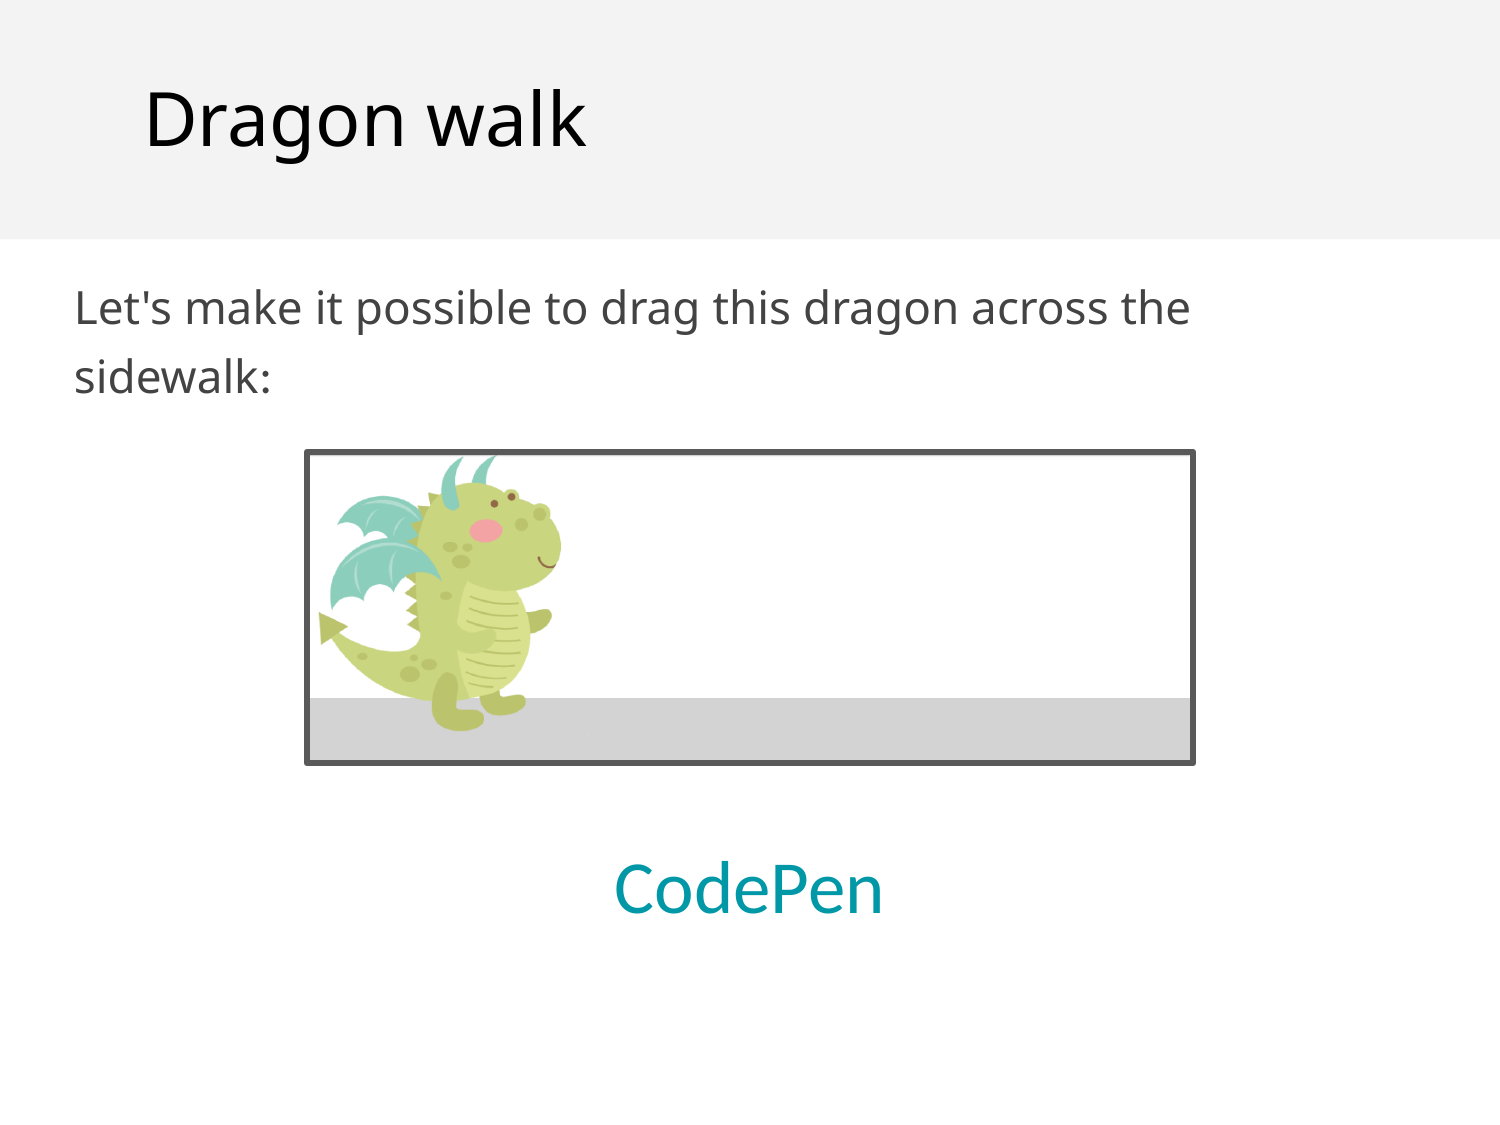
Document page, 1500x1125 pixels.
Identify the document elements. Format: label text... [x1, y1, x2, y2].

list CodePen [128, 810, 1372, 1010]
picture [309, 454, 1191, 760]
title Dragon walk [128, 56, 1372, 183]
list Let's make it possible to drag this dragon across the sidewalk: [59, 255, 1372, 367]
